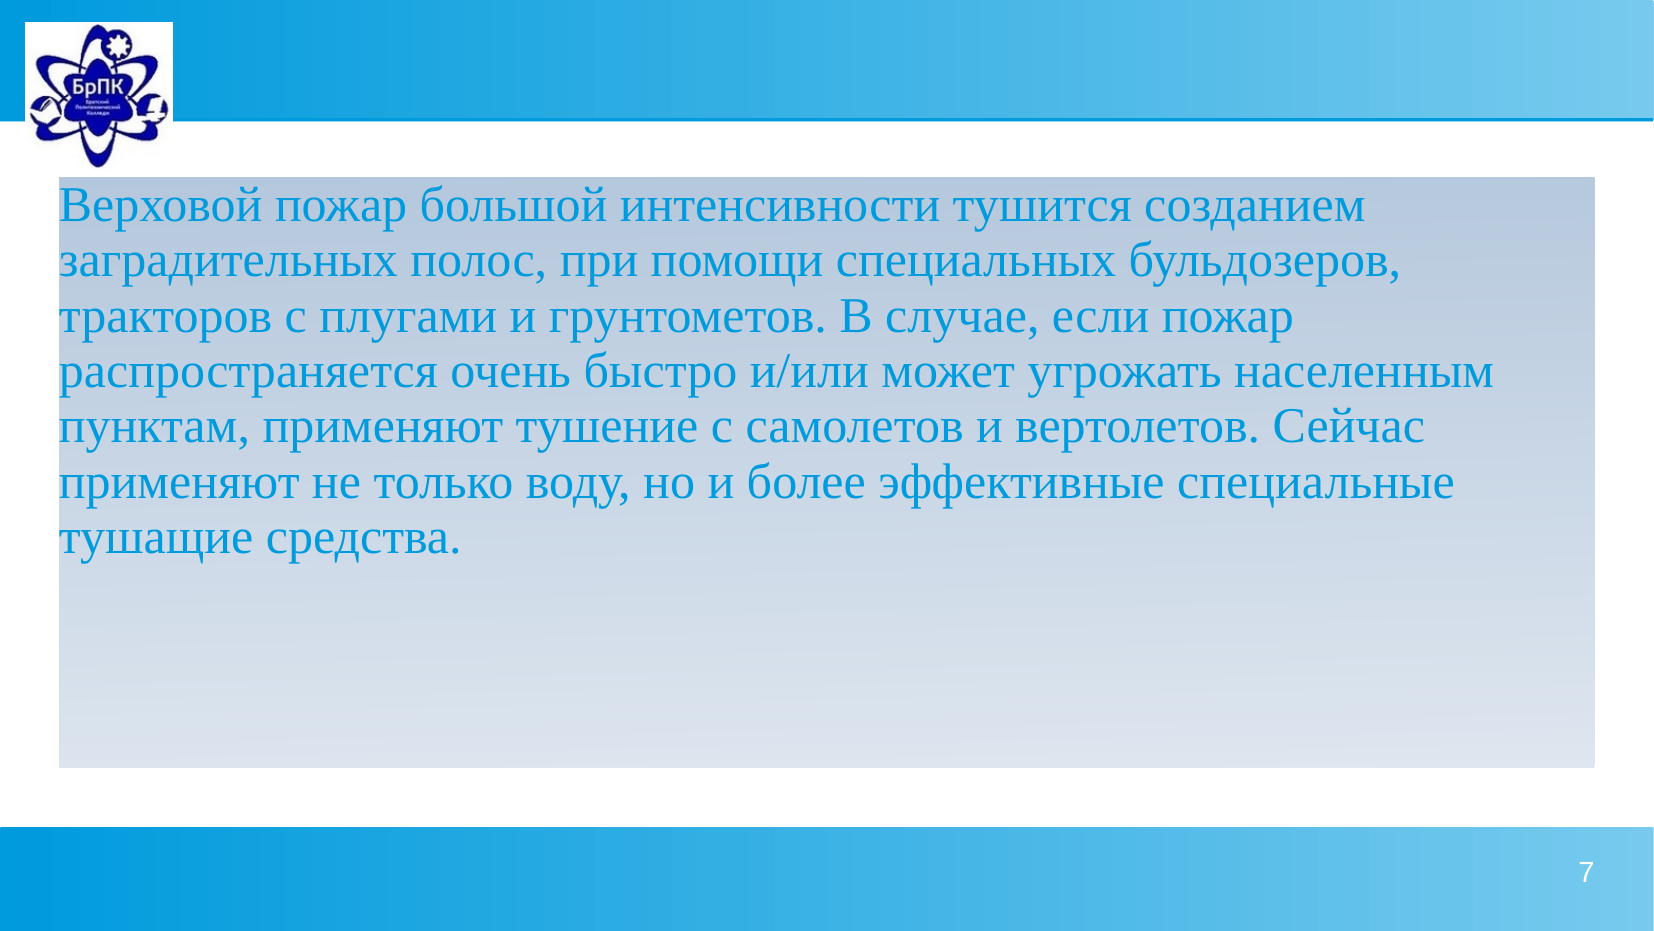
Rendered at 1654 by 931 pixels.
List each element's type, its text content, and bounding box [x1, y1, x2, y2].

list Верховой пожар большой интенсивности тушится созданием заградительных полос, при помощи специальных бульдозеров, тракторов с плугами и грунтометов. В случае, если пожар распространяется очень быстро и/или может угрожать населенным пунктам, применяют тушение с самолетов и вертолетов. Сейчас применяют не только воду, но и более эффективные специальные тушащие средства. [59, 177, 1595, 768]
picture [25, 23, 173, 170]
